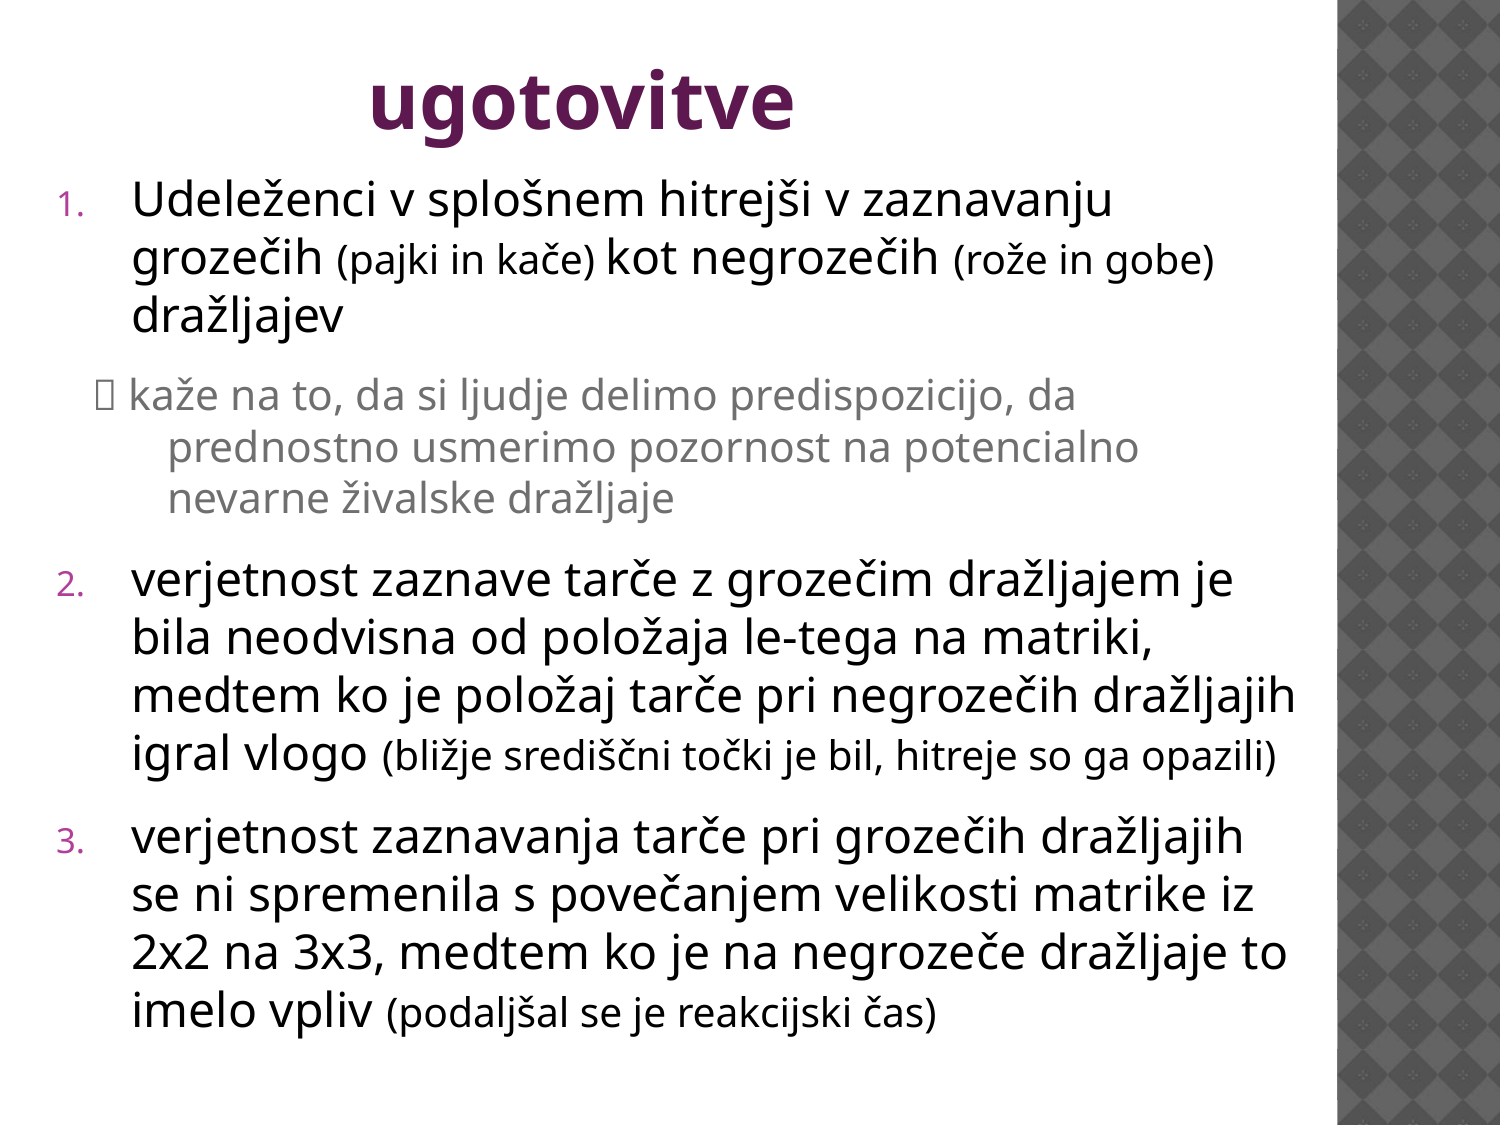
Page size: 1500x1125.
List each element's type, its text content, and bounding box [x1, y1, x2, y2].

list Udeleženci v splošnem hitrejši v zaznavanju grozečih (pajki in kače) kot negrozečih (rože in gobe) dražljajev  kaže na to, da si ljudje delimo predispozicijo, da prednostno usmerimo pozornost na potencialno nevarne živalske dražljaje verjetnost zaznave tarče z grozečim dražljajem je bila neodvisna od položaja le-tega na matriki, medtem ko je položaj tarče pri negrozečih dražljajih igral vlogo (bližje središčni točki je bil, hitreje so ga opazili) verjetnost zaznavanja tarče pri grozečih dražljajih se ni spremenila s povečanjem velikosti matrike iz 2x2 na 3x3, medtem ko je na negrozeče dražljaje to imelo vpliv (podaljšal se je reakcijski čas) [41, 160, 1317, 1094]
picture [1337, 0, 1500, 1125]
title ugotovitve [360, 30, 918, 146]
